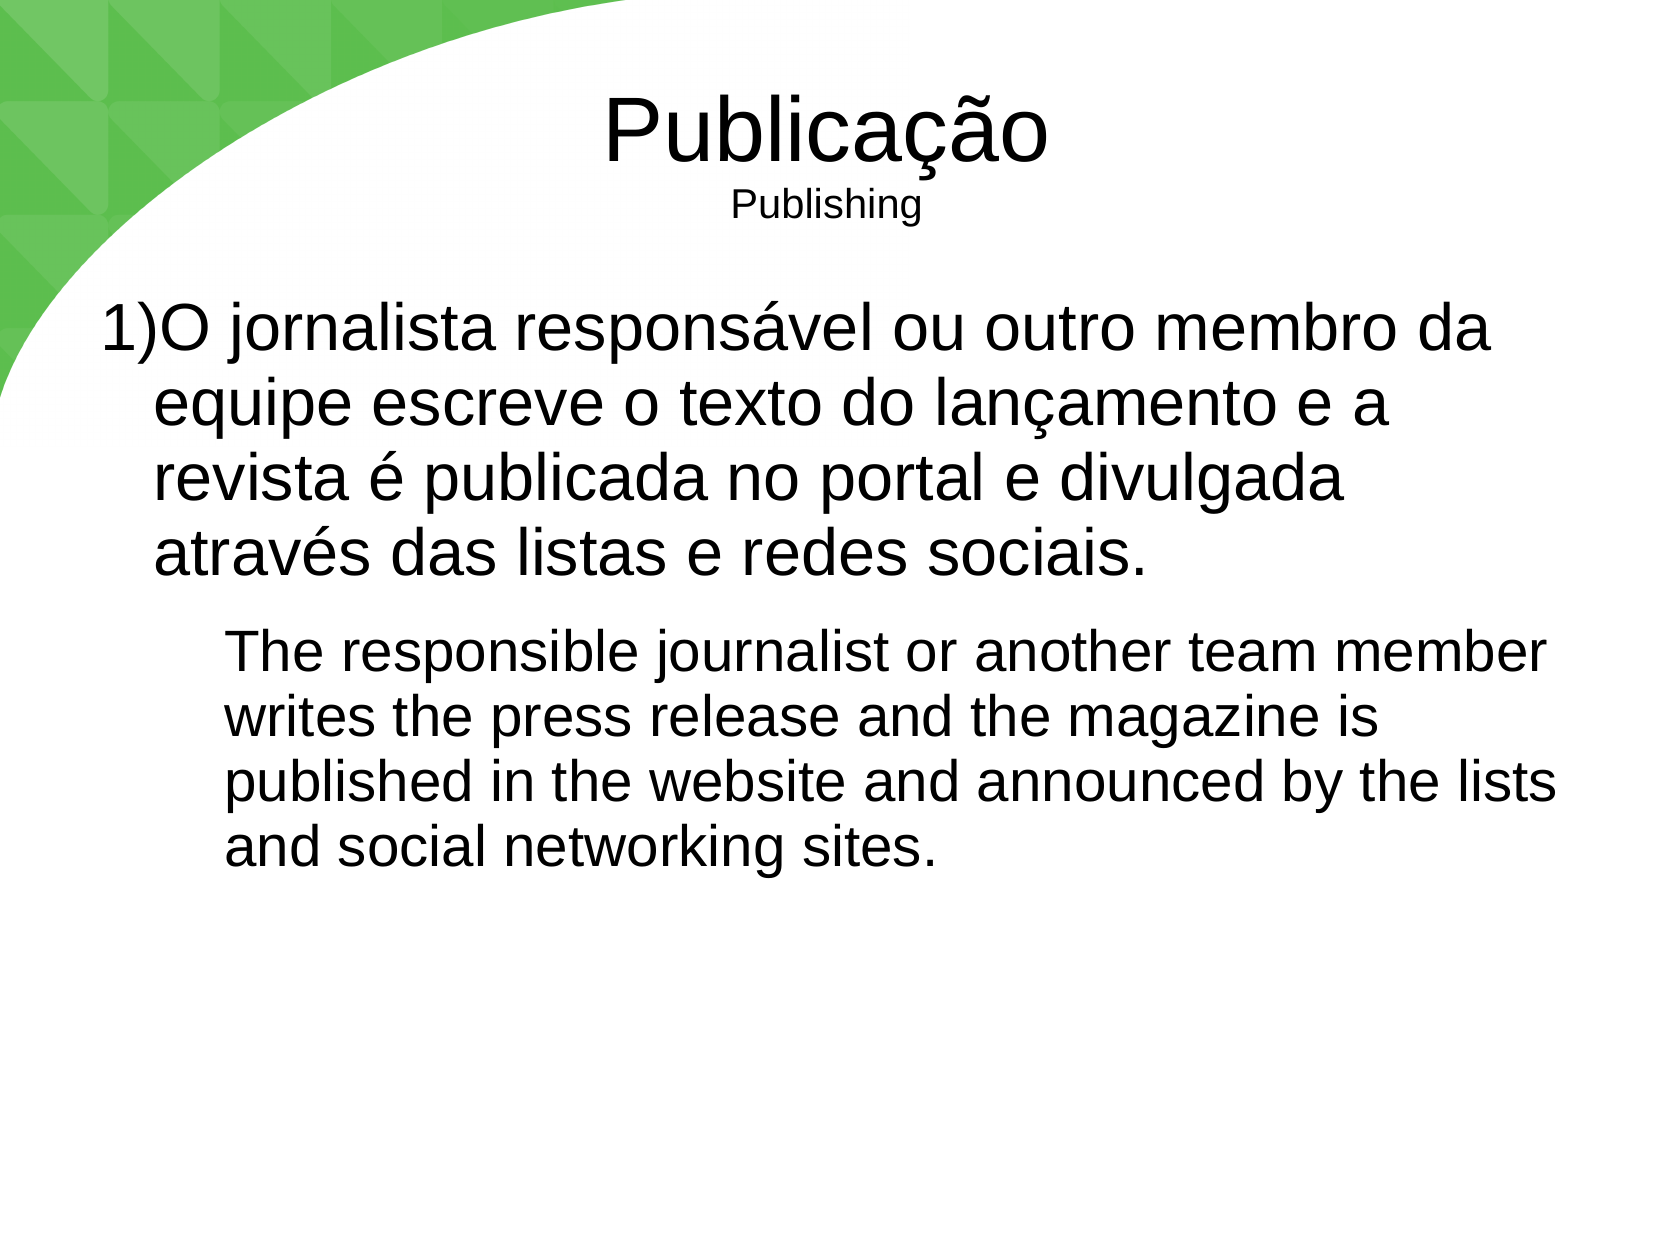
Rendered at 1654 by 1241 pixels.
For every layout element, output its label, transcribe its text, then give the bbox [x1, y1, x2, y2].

title Publicação Publishing [82, 49, 1571, 257]
list O jornalista responsável ou outro membro da equipe escreve o texto do lançamento e a revista é publicada no portal e divulgada através das listas e redes sociais. The responsible journalist or another team member writes the press release and the magazine is published in the website and announced by the lists and social networking sites. [82, 290, 1571, 1109]
